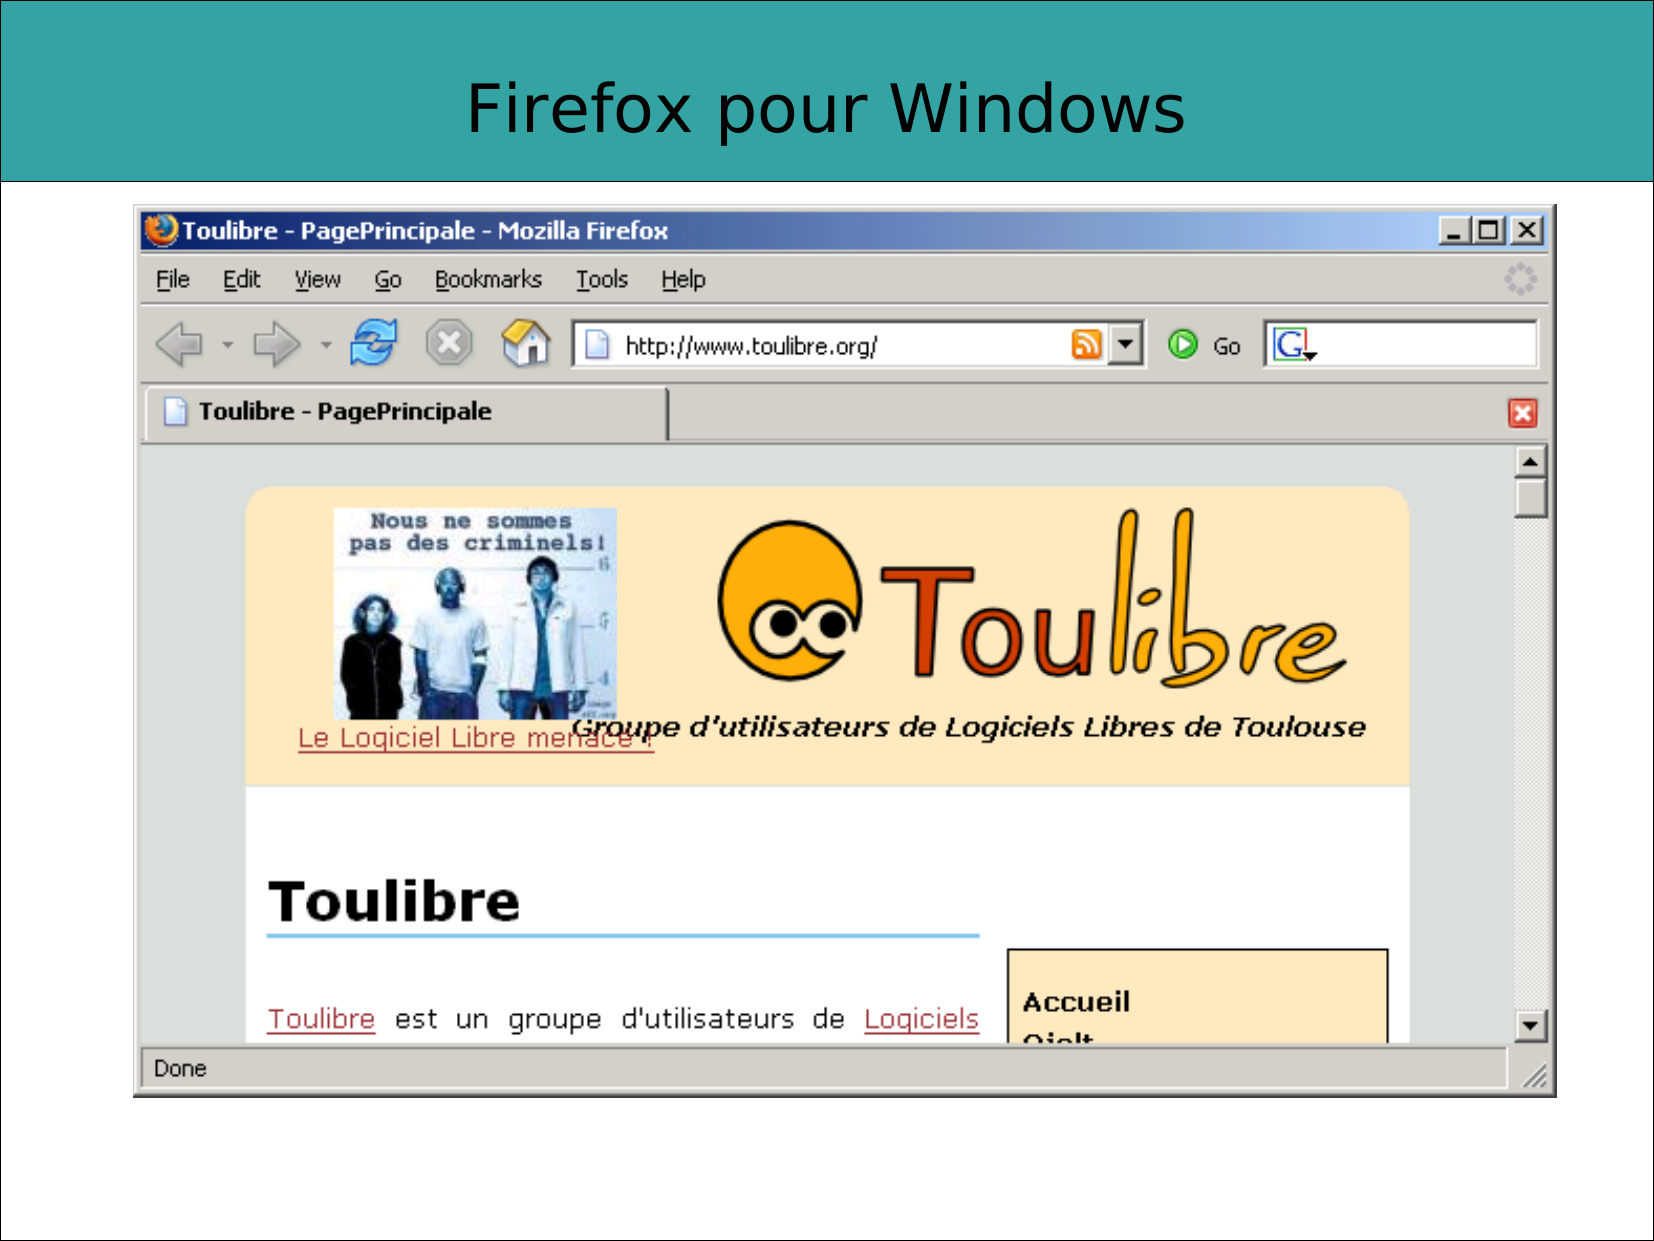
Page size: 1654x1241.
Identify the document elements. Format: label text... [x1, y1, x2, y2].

picture [133, 204, 1557, 1098]
title Firefox pour Windows [82, 49, 1571, 170]
